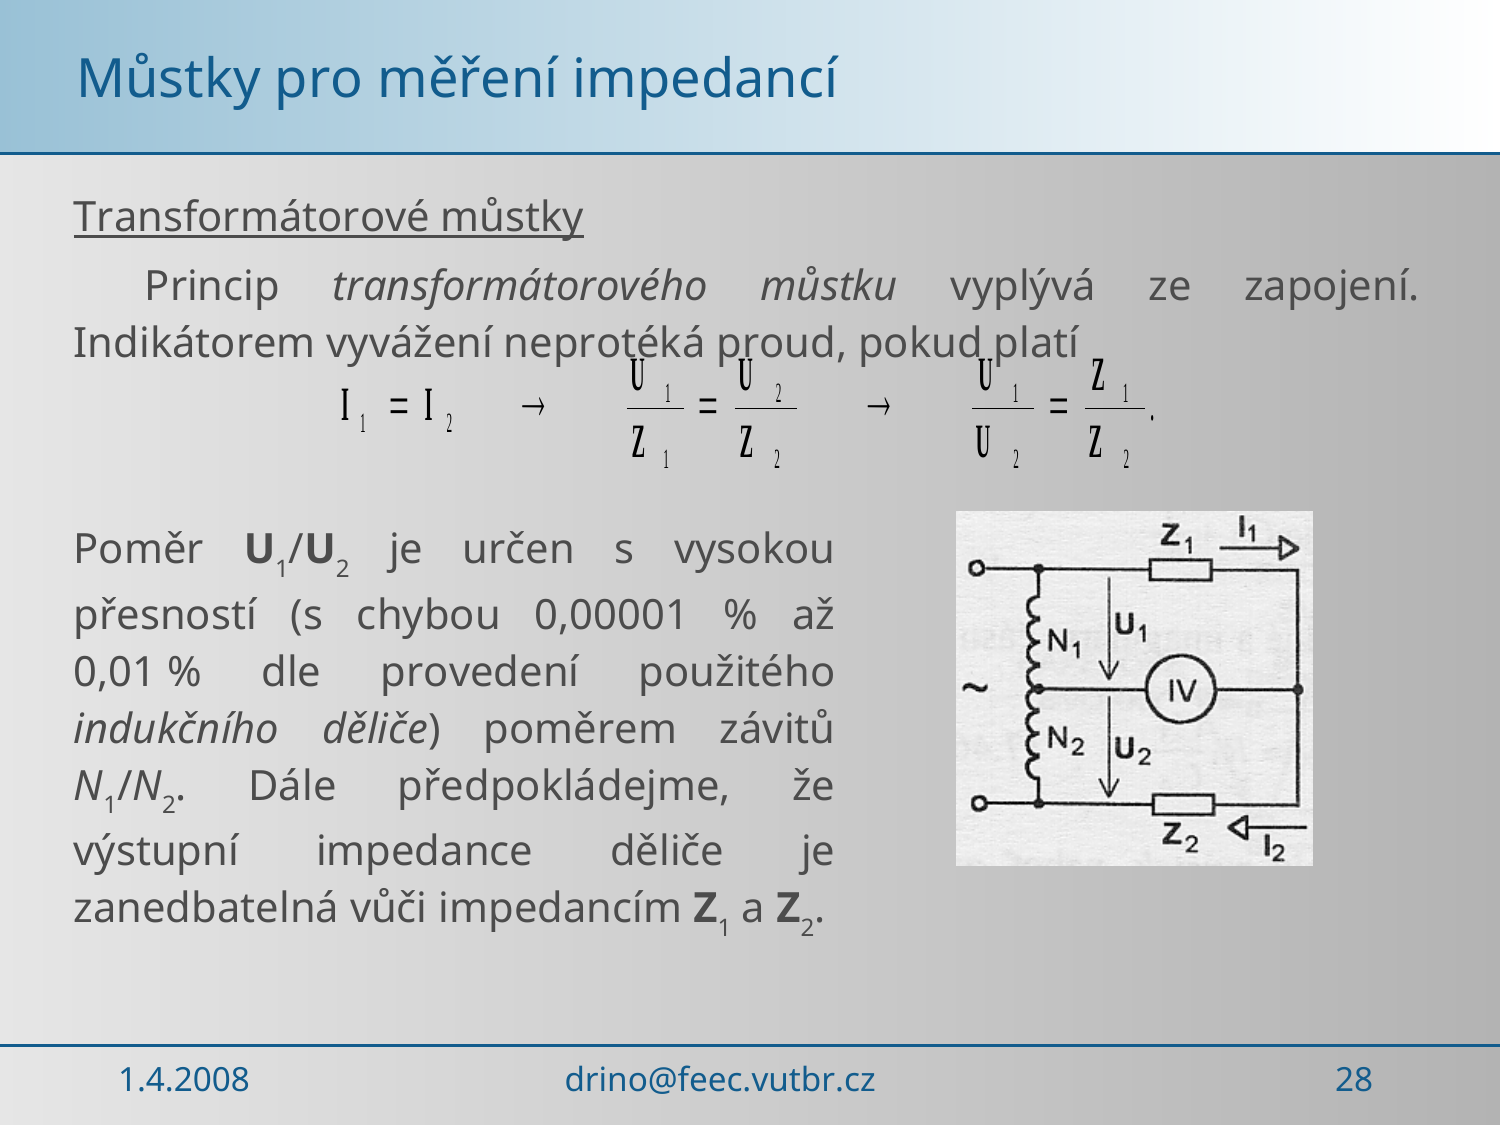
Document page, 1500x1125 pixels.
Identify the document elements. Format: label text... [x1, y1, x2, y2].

picture [956, 511, 1313, 866]
picture [334, 344, 1166, 481]
text_box 17 [1075, 1049, 1388, 1125]
title Můstky pro měření impedancí [0, 0, 1500, 152]
text_box 1.4.2008 [103, 1049, 432, 1125]
text_box drino@feec.vutbr.cz [454, 1049, 987, 1125]
text_box Transformátorové můstky Princip transformátorového můstku vyplývá ze zapojení. Indikátorem vyvážení neprotéká proud, pokud platí Poměr U1/U2 je určen s vysokou přesností (s chybou 0,00001 % až 0,01 % dle provedení použitého indukčního děliče) poměrem závitů N1/N2. Dále předpokládejme, že výstupní impedance děliče je zanedbatelná vůči impedancím Z1 a Z2. [59, 178, 1442, 952]
